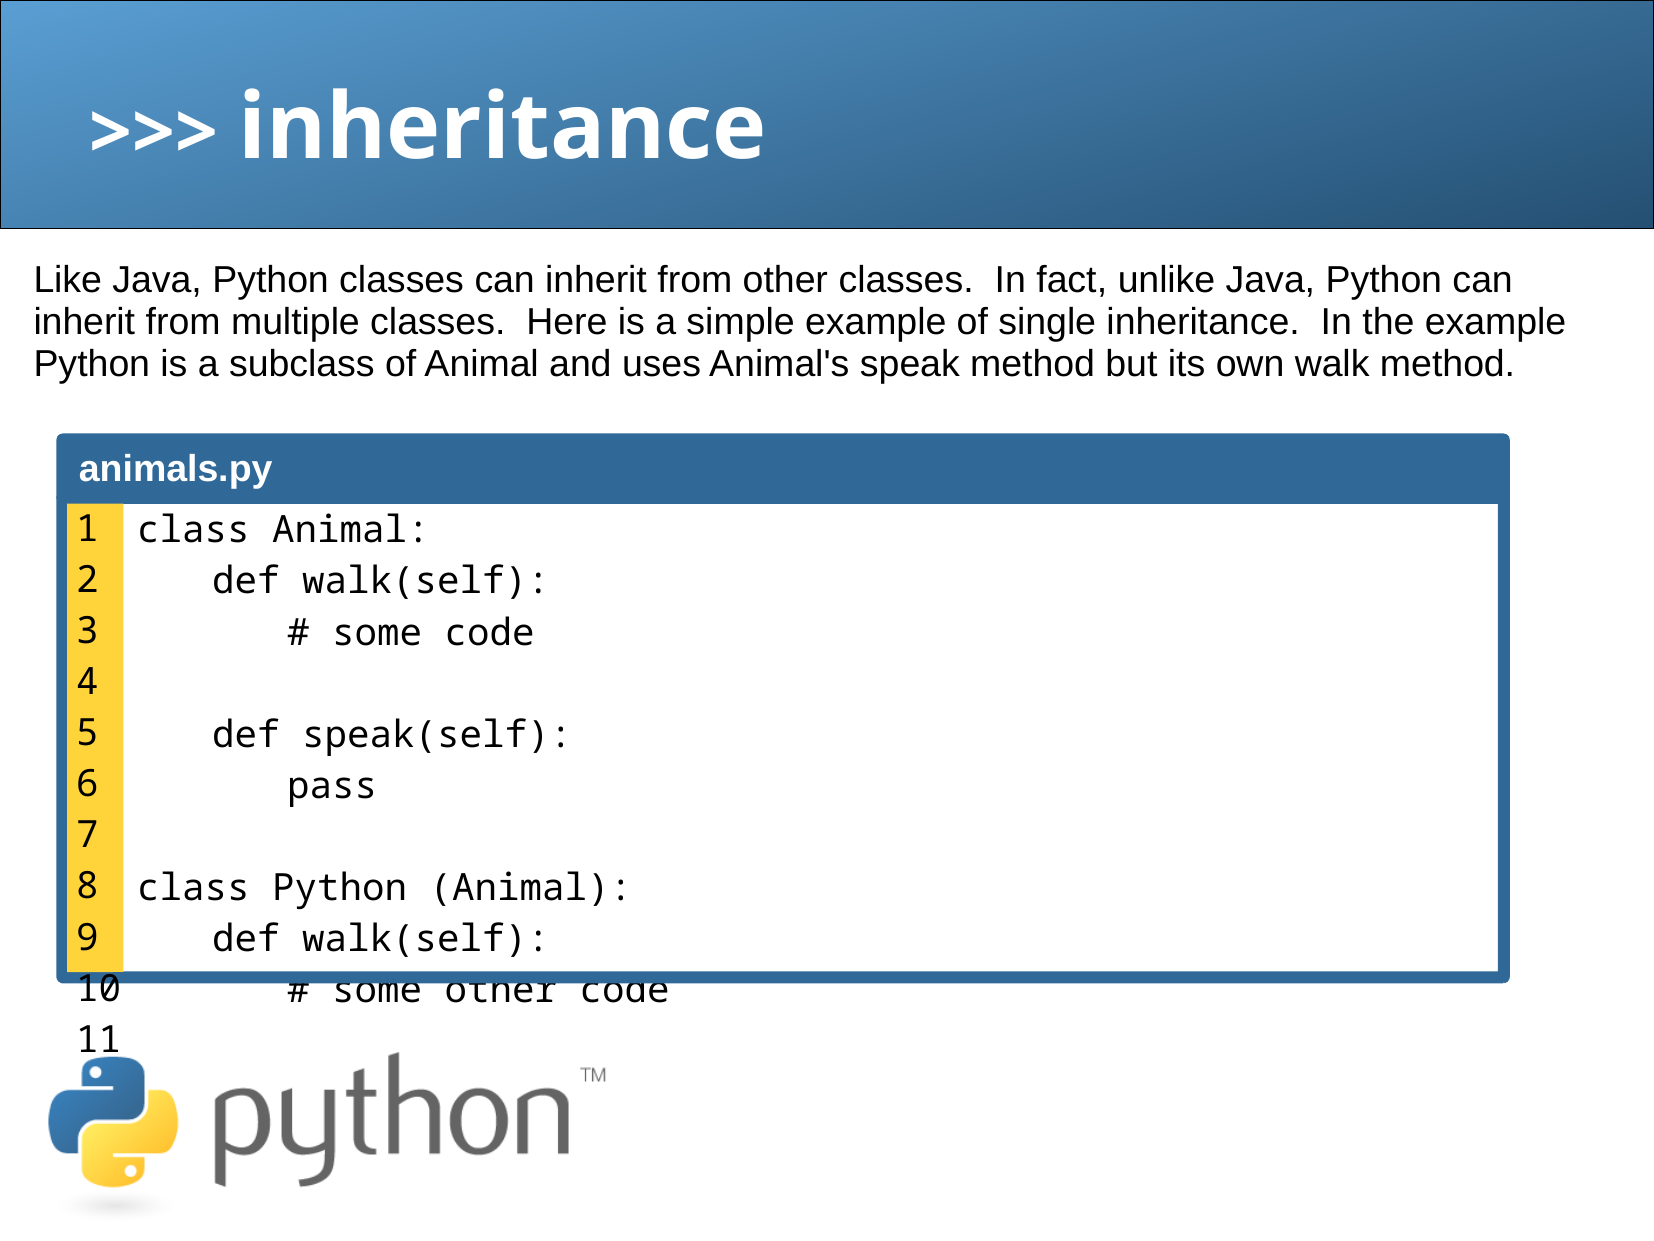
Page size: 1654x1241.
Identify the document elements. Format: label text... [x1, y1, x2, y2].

text_box 1 2 3 4 5 6 7 8 9 10 11 [61, 494, 137, 975]
text_box >>> inheritance [75, 53, 1576, 188]
text_box Like Java, Python classes can inherit from other classes. In fact, unlike Java, Python can inherit from multiple classes. Here is a simple example of single inheritance. In the example Python is a subclass of Animal and uses Animal's speak method but its own walk method. [18, 250, 1626, 392]
text_box [0, 0, 1654, 229]
text_box class Animal: def walk(self): # some code def speak(self): pass class Python (Animal): def walk(self): # some other code [137, 504, 1484, 718]
text_box [62, 439, 1504, 498]
text_box animals.py [64, 442, 643, 500]
picture [0, 1018, 660, 1241]
